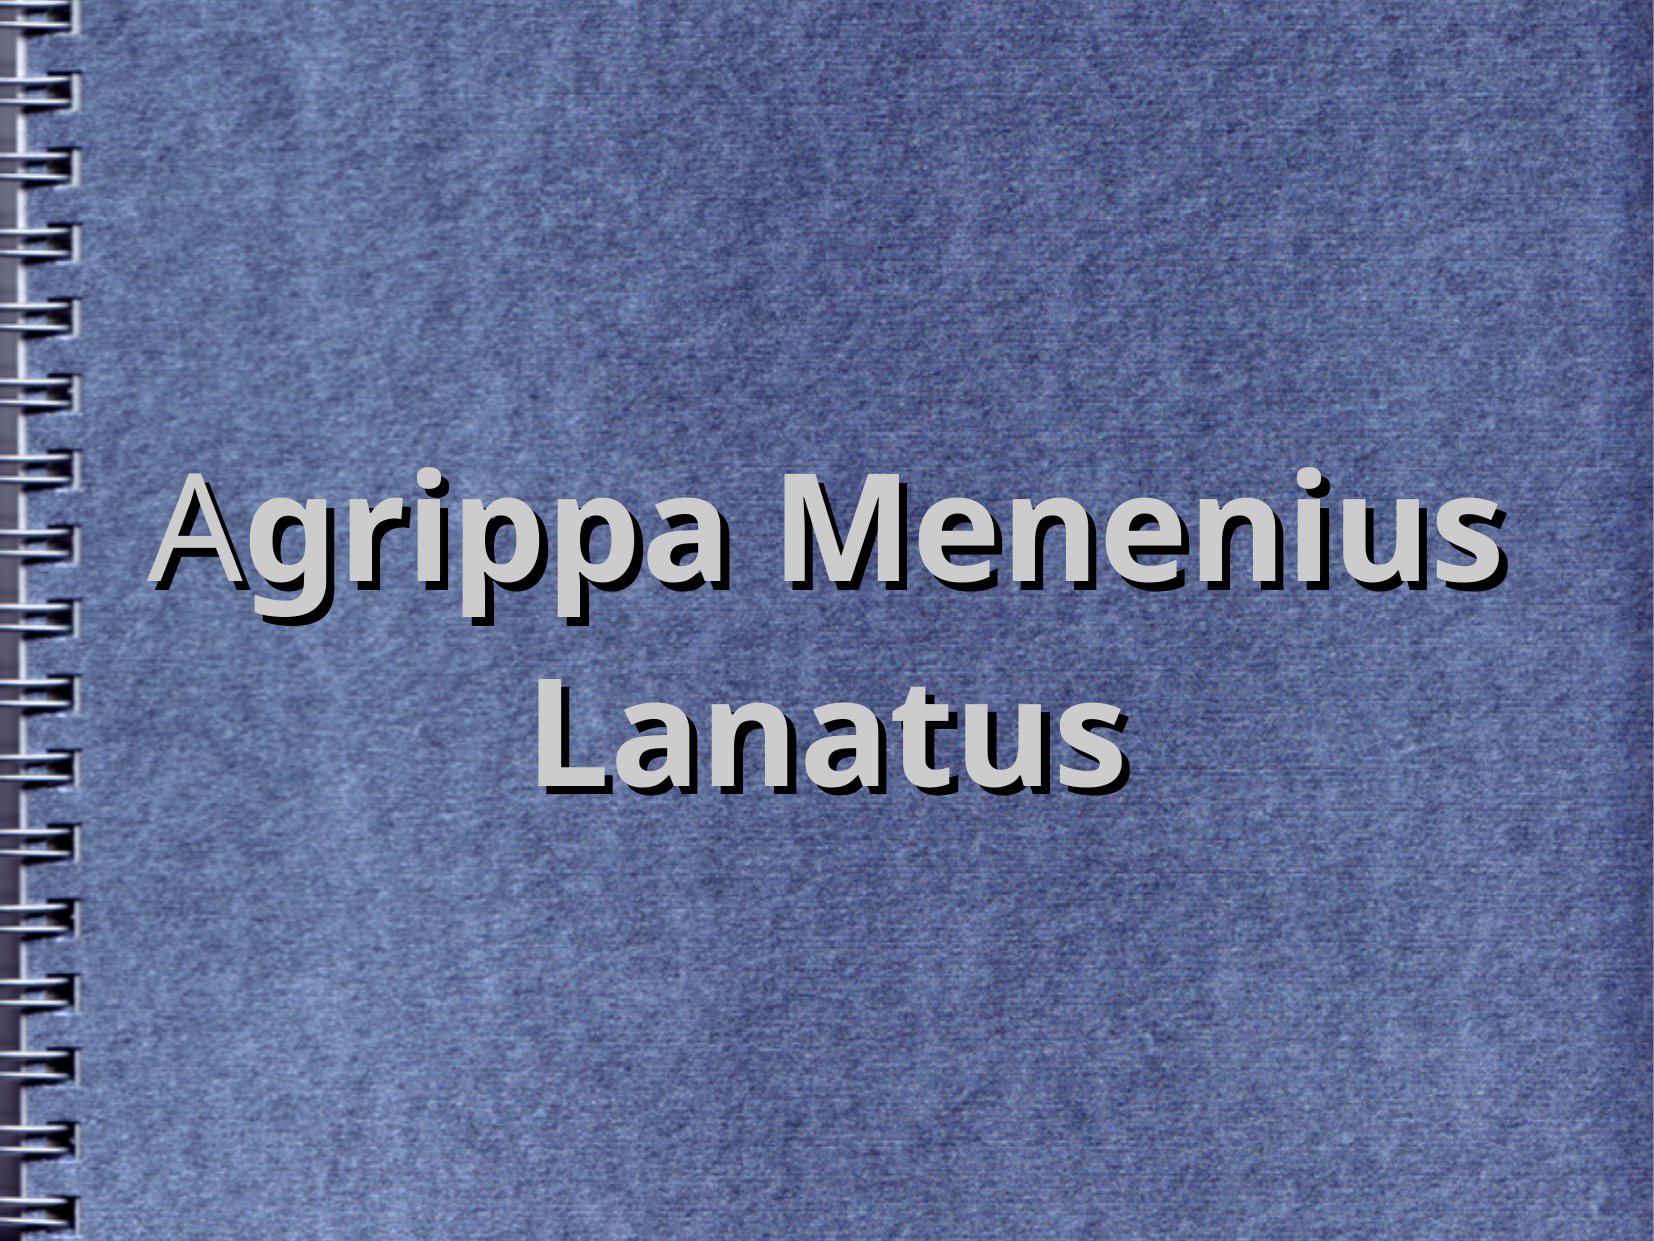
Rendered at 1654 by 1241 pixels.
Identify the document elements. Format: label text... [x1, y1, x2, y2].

title Agrippa Menenius Lanatus [82, 414, 1571, 838]
picture [0, 0, 1654, 1241]
